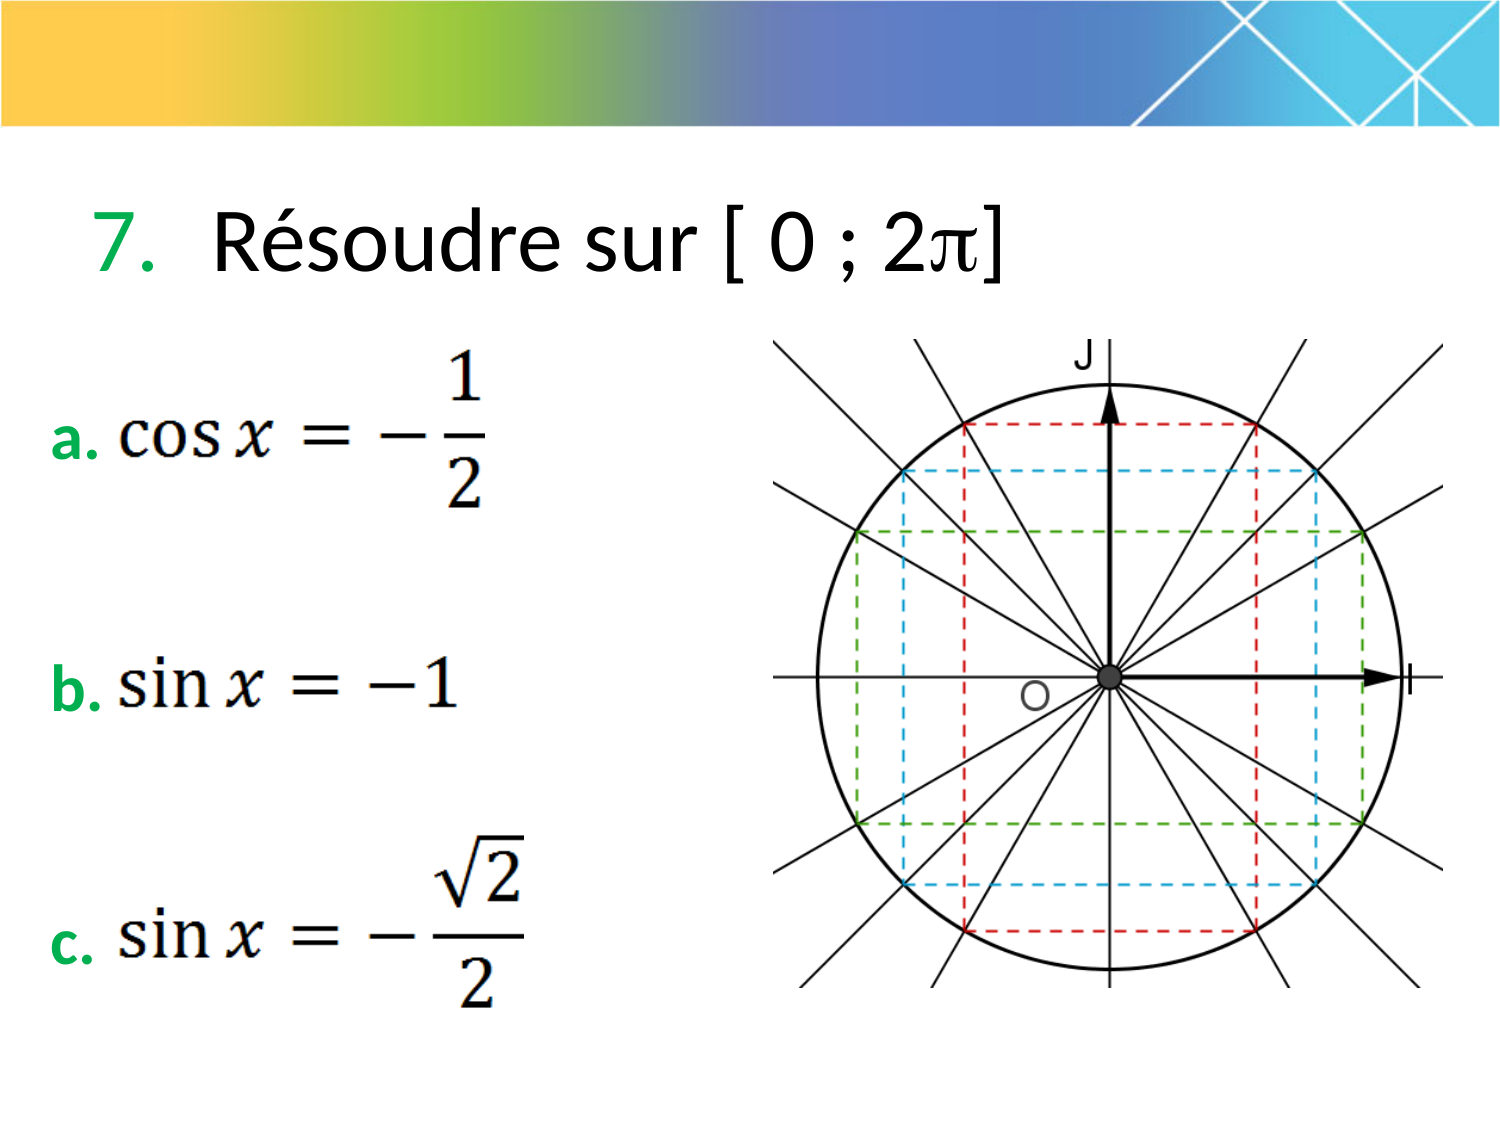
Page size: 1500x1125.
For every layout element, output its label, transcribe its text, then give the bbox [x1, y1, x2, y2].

picture [773, 339, 1443, 988]
title Résoudre sur [ 0 ; 2] [75, 164, 1426, 305]
picture [117, 636, 463, 739]
picture [117, 339, 485, 522]
text_box a. b. c. [35, 385, 821, 1125]
picture [117, 820, 524, 1022]
picture [0, 0, 1500, 128]
